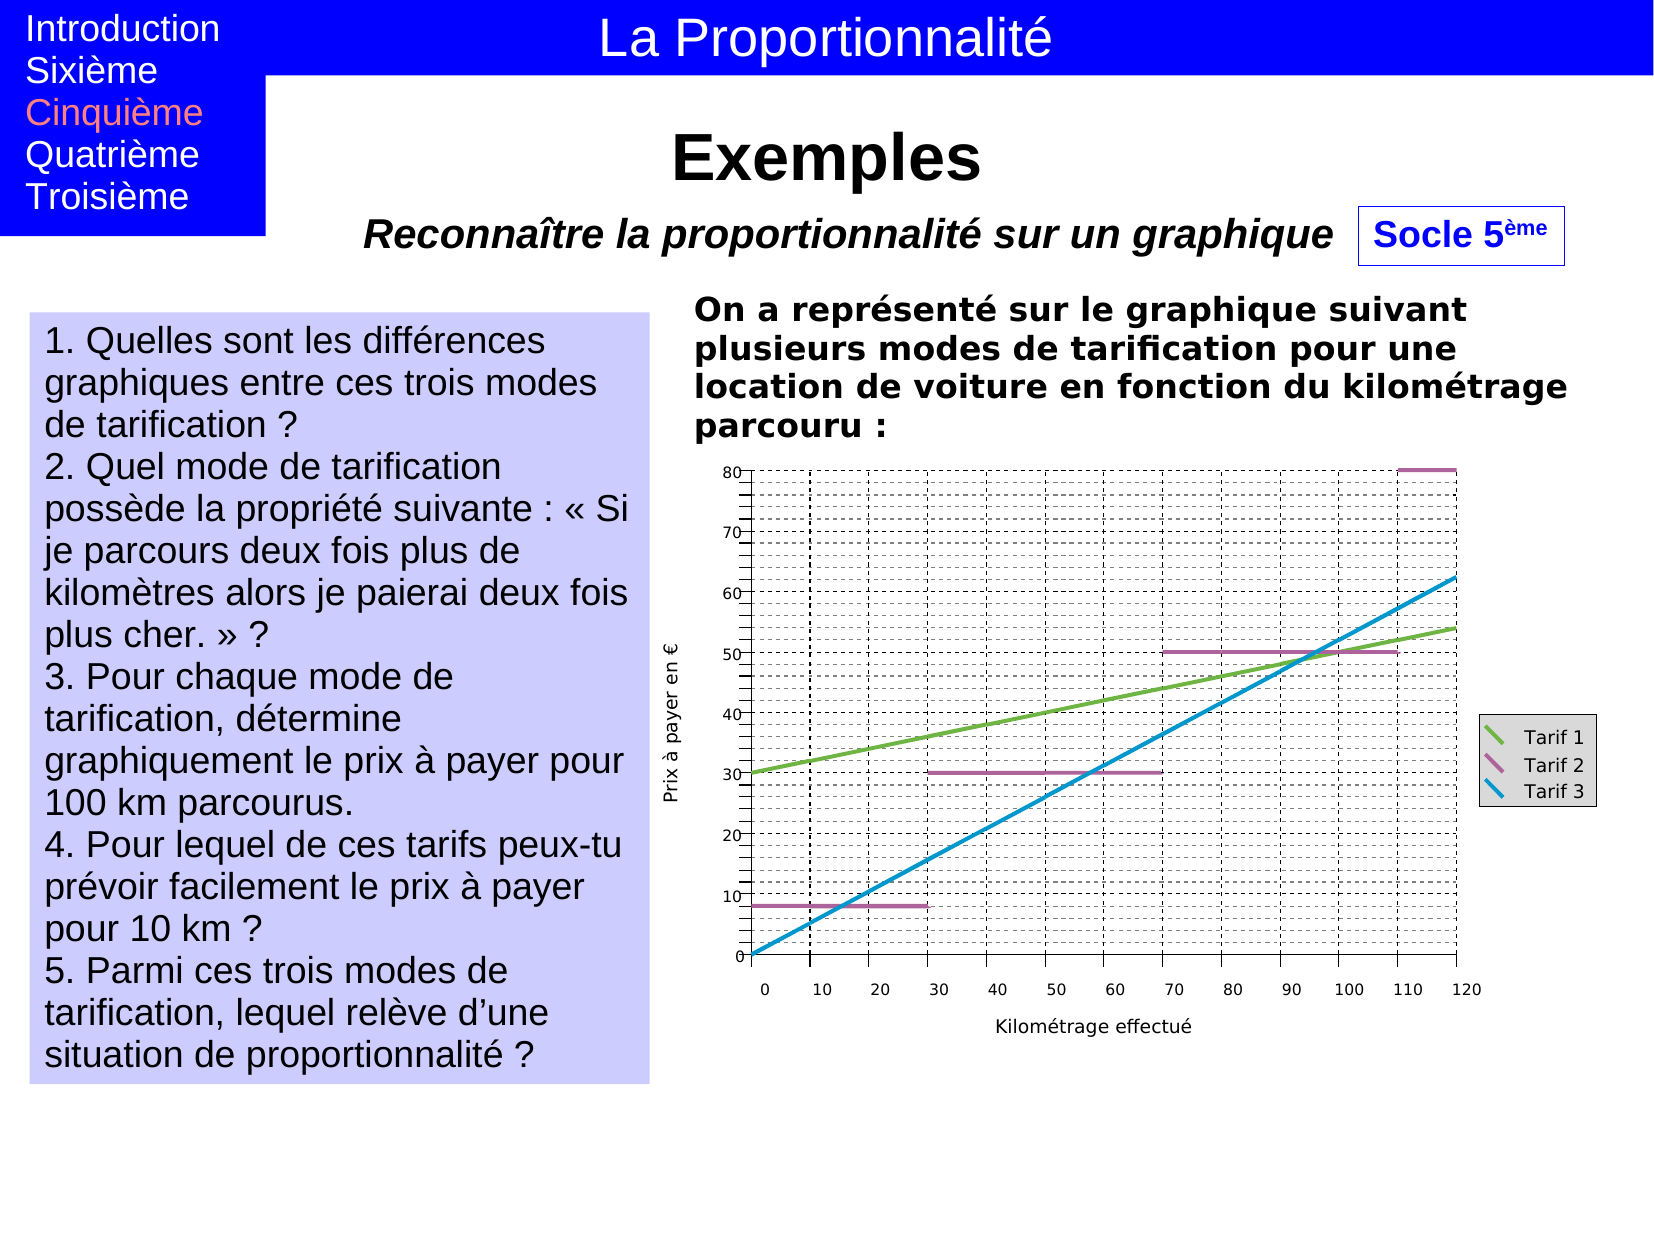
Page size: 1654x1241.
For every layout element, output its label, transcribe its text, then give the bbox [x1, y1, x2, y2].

text_box 0 [745, 973, 797, 1020]
text_box 110 [1378, 973, 1437, 1020]
text_box Reconnaître la proportionnalité sur un graphique [348, 203, 1359, 266]
text_box Socle 5ème [1358, 206, 1565, 266]
text_box Introduction Sixième Cinquième Quatrième Troisième [0, 0, 266, 237]
text_box 120 [1437, 973, 1517, 1020]
text_box [650, 443, 1596, 1049]
text_box 20 [707, 819, 774, 868]
text_box Tarif 3 [1509, 773, 1630, 824]
text_box 0 [720, 940, 774, 990]
text_box 60 [707, 577, 774, 626]
text_box 70 [707, 517, 774, 566]
text_box Exemples [295, 112, 1359, 202]
text_box Kilométrage effectué [980, 1008, 1296, 1063]
text_box 1. Quelles sont les différences graphiques entre ces trois modes de tarification ? 2. Quel mode de tarification possède la propriété suivante : « Si je parcours deux fois plus de kilomètres alors je paierai deux fois plus cher. » ? 3. Pour chaque mode de tarification, détermine graphiquement le prix à payer pour 100 km parcourus. 4. Pour lequel de ces tarifs peux-tu prévoir facilement le prix à payer pour 10 km ? 5. Parmi ces trois modes de tarification, lequel relève d’une situation de proportionnalité ? [29, 312, 650, 1085]
text_box 10 [797, 973, 855, 1020]
text_box 70 [1149, 973, 1208, 1008]
text_box 20 [855, 973, 914, 1020]
text_box 90 [1267, 973, 1319, 1020]
text_box 100 [1319, 973, 1378, 1020]
text_box 50 [1031, 973, 1090, 1008]
text_box Tarif 1 [1509, 720, 1630, 747]
text_box 80 [1208, 973, 1267, 1008]
text_box 80 [707, 456, 774, 505]
text_box 40 [707, 698, 774, 747]
text_box 40 [973, 973, 1031, 1020]
text_box Tarif 2 [1509, 747, 1630, 773]
text_box On a représenté sur le graphique suivant plusieurs modes de tarification pour une location de voiture en fonction du kilométrage parcouru : [679, 283, 1625, 453]
text_box Prix à payer en € [652, 558, 706, 819]
text_box 30 [707, 758, 774, 808]
text_box 50 [707, 638, 774, 687]
text_box 30 [914, 973, 973, 1020]
text_box 10 [707, 880, 774, 929]
text_box 60 [1090, 973, 1149, 1008]
text_box La Proportionnalité [266, 0, 1654, 76]
